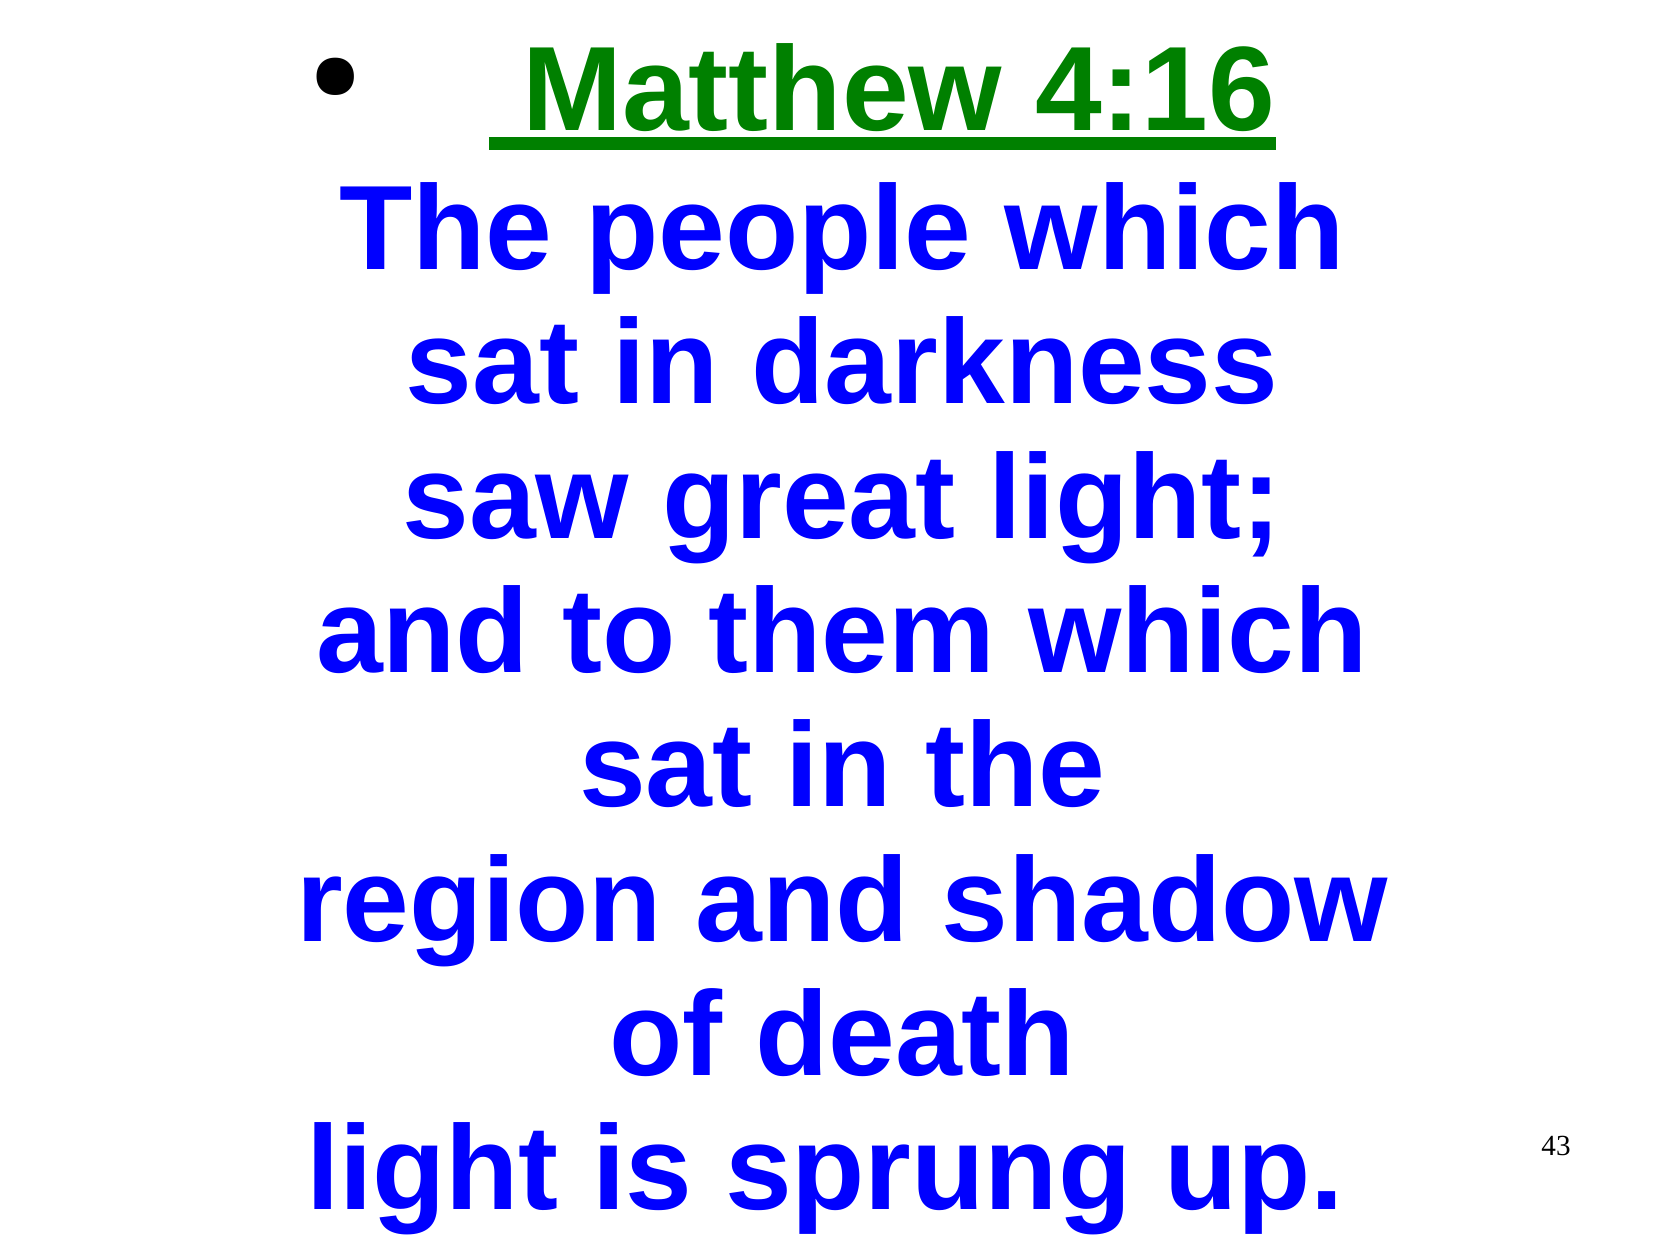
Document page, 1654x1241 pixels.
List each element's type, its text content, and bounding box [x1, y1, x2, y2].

list Matthew 4:16 The people which sat in darkness saw great light; and to them which sat in the region and shadow of death light is sprung up. [0, 0, 1651, 1238]
